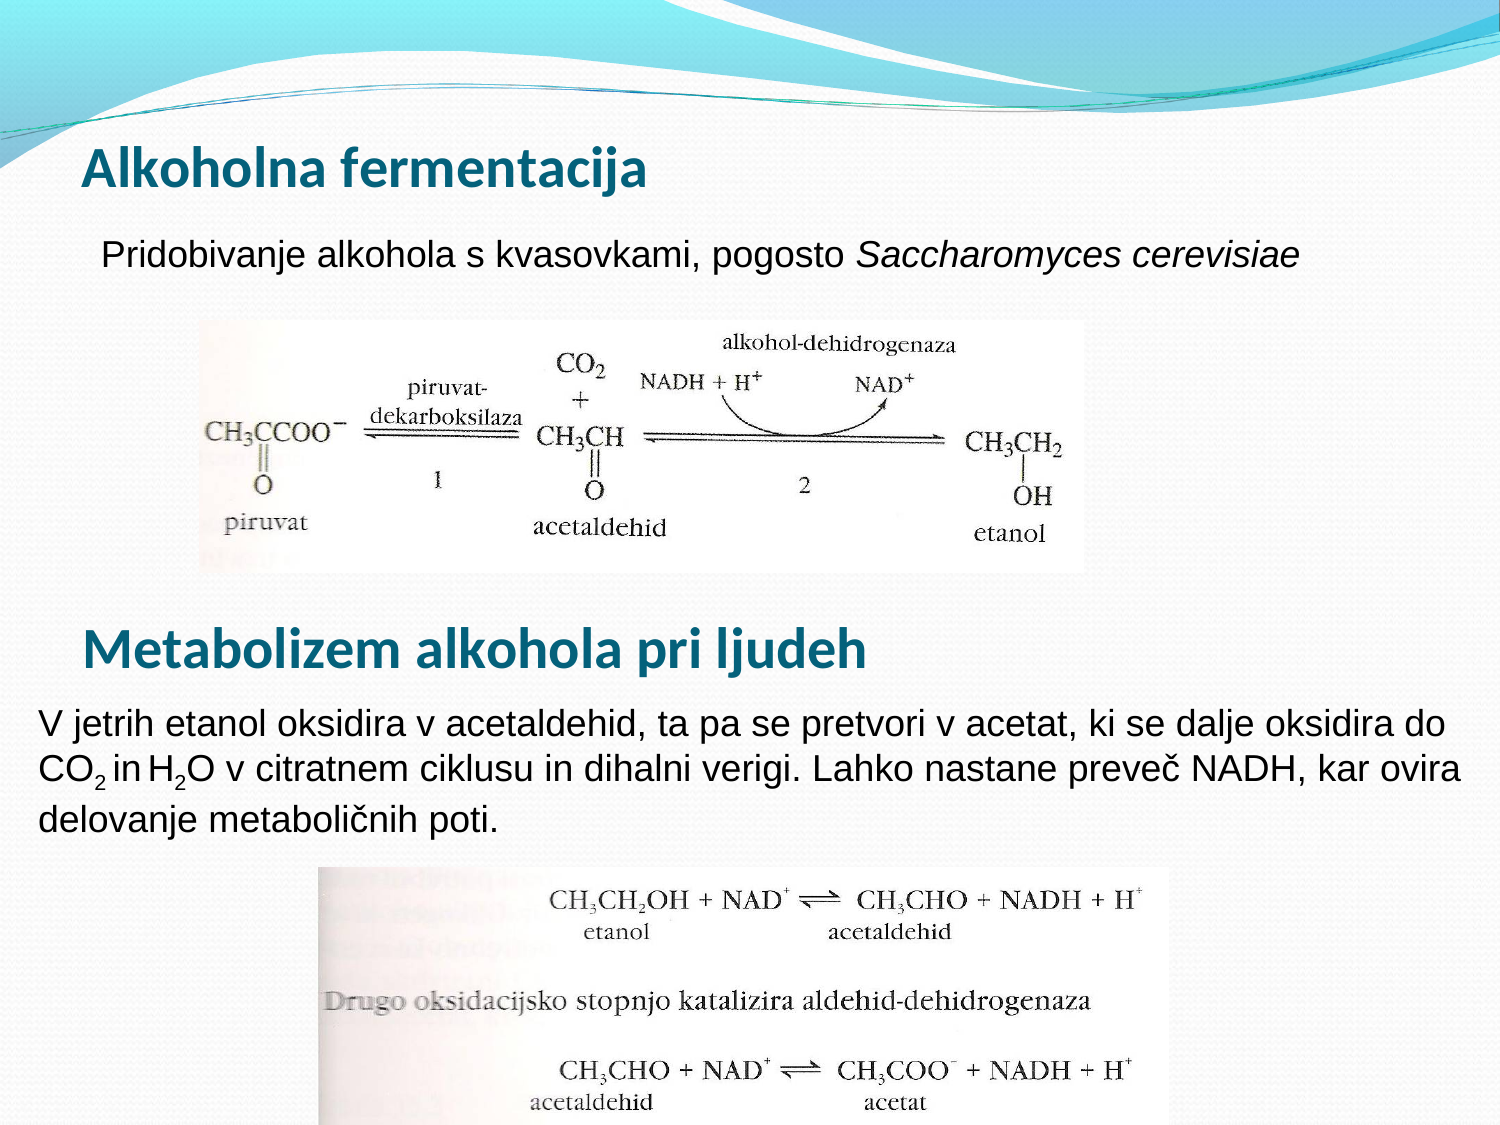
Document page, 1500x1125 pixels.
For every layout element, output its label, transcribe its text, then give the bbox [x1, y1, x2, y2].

text_box Metabolizem alkohola pri ljudeh [82, 609, 1208, 680]
text_box Pridobivanje alkohola s kvasovkami, pogosto Saccharomyces cerevisiae [86, 222, 1316, 284]
picture [0, 0, 1500, 1125]
text_box V jetrih etanol oksidira v acetaldehid, ta pa se pretvori v acetat, ki se dalje oksidira do CO2 in H2O v citratnem ciklusu in dihalni verigi. Lahko nastane preveč NADH, kar ovira delovanje metaboličnih poti. [23, 691, 1500, 893]
title Alkoholna fermentacija [81, 121, 750, 200]
text_box [199, 320, 1084, 573]
